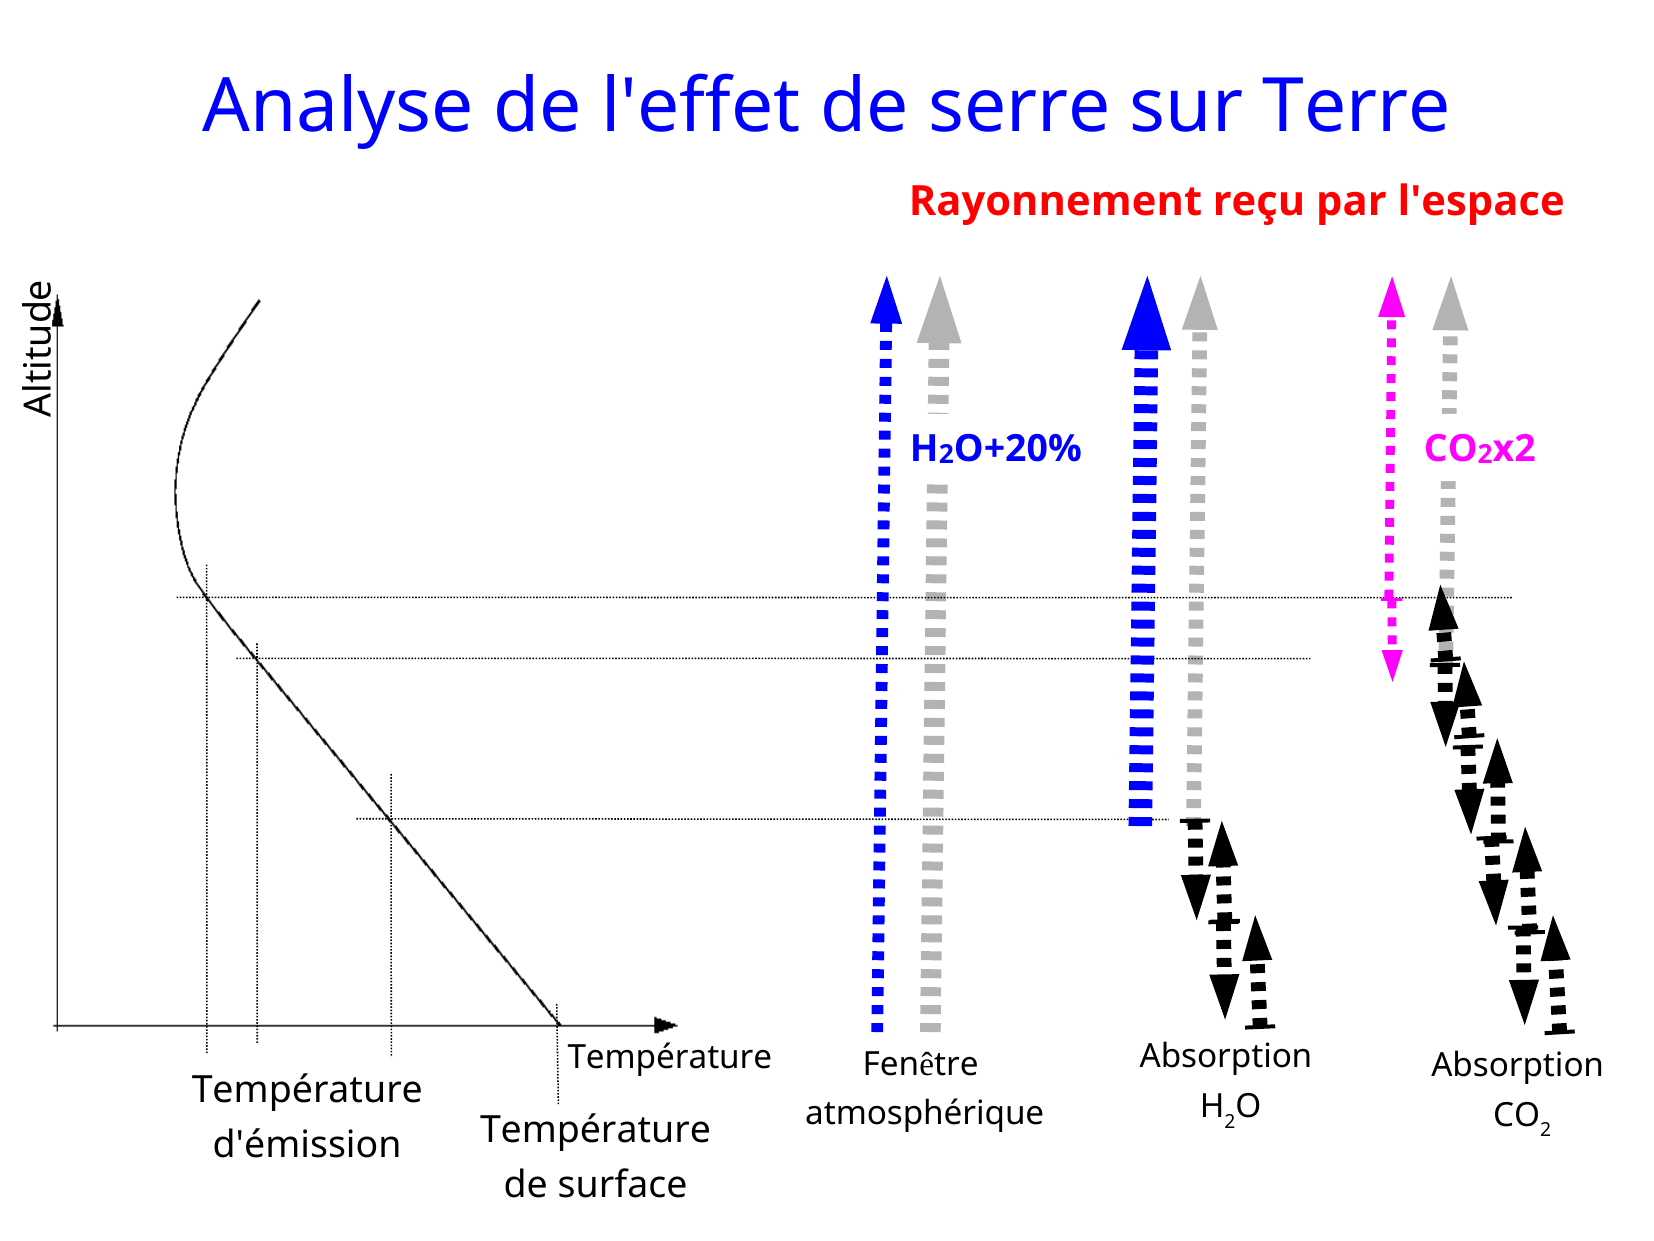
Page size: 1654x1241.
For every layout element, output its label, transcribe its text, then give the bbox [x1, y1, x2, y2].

text_box Température de surface [474, 1102, 718, 1209]
text_box Fenêtre atmosphérique [798, 1040, 1053, 1135]
text_box Rayonnement reçu par l'espace [849, 170, 1625, 228]
text_box Absorption H2O [1127, 1032, 1334, 1135]
text_box Absorption CO2 [1418, 1041, 1626, 1143]
text_box H2O+20% [895, 413, 1129, 482]
picture [51, 293, 680, 1035]
text_box Température d'émission [186, 1062, 429, 1169]
text_box CO2x2 [1409, 413, 1643, 482]
text_box Température [567, 1033, 775, 1079]
text_box Altitude [10, 216, 62, 418]
title Analyse de l'effet de serre sur Terre [82, 16, 1571, 155]
